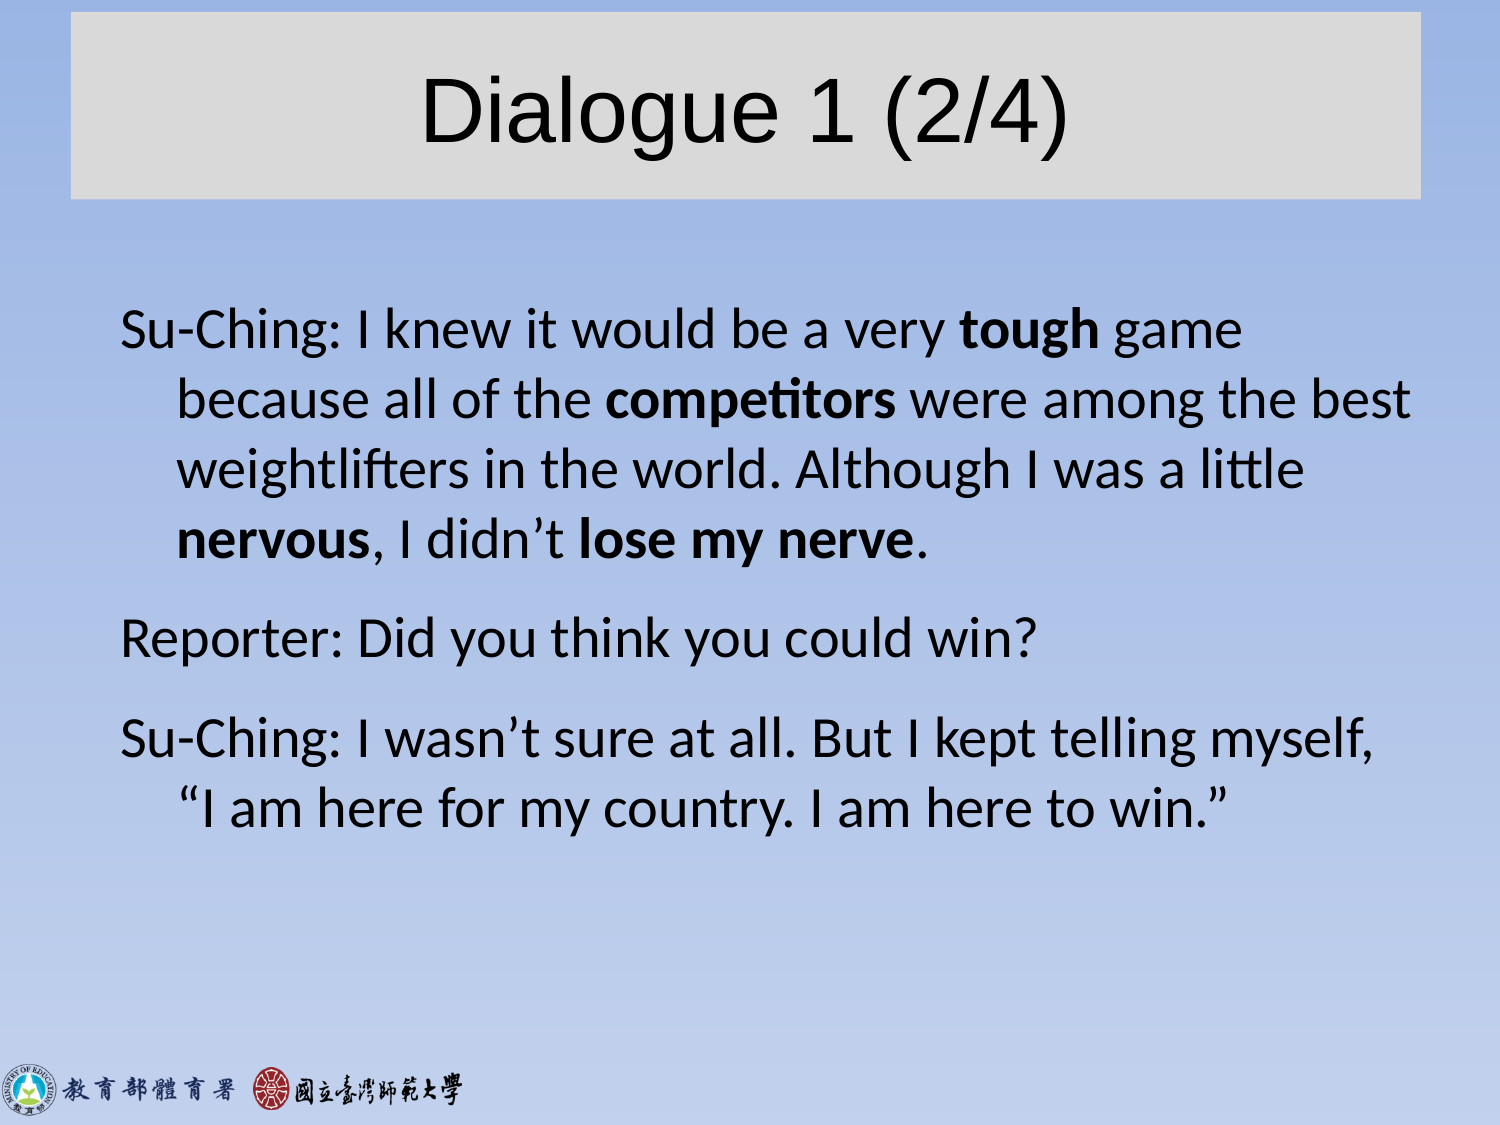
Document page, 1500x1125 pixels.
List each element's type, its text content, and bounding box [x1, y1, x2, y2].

title Dialogue 1 (2/4) [70, 11, 1421, 200]
list Su-Ching: I knew it would be a very tough game because all of the competitors were among the best weightlifters in the world. Although I was a little nervous, I didn’t lose my nerve. Reporter: Did you think you could win? Su-Ching: I wasn’t sure at all. But I kept telling myself, “I am here for my country. I am here to win.” [49, 283, 1443, 993]
